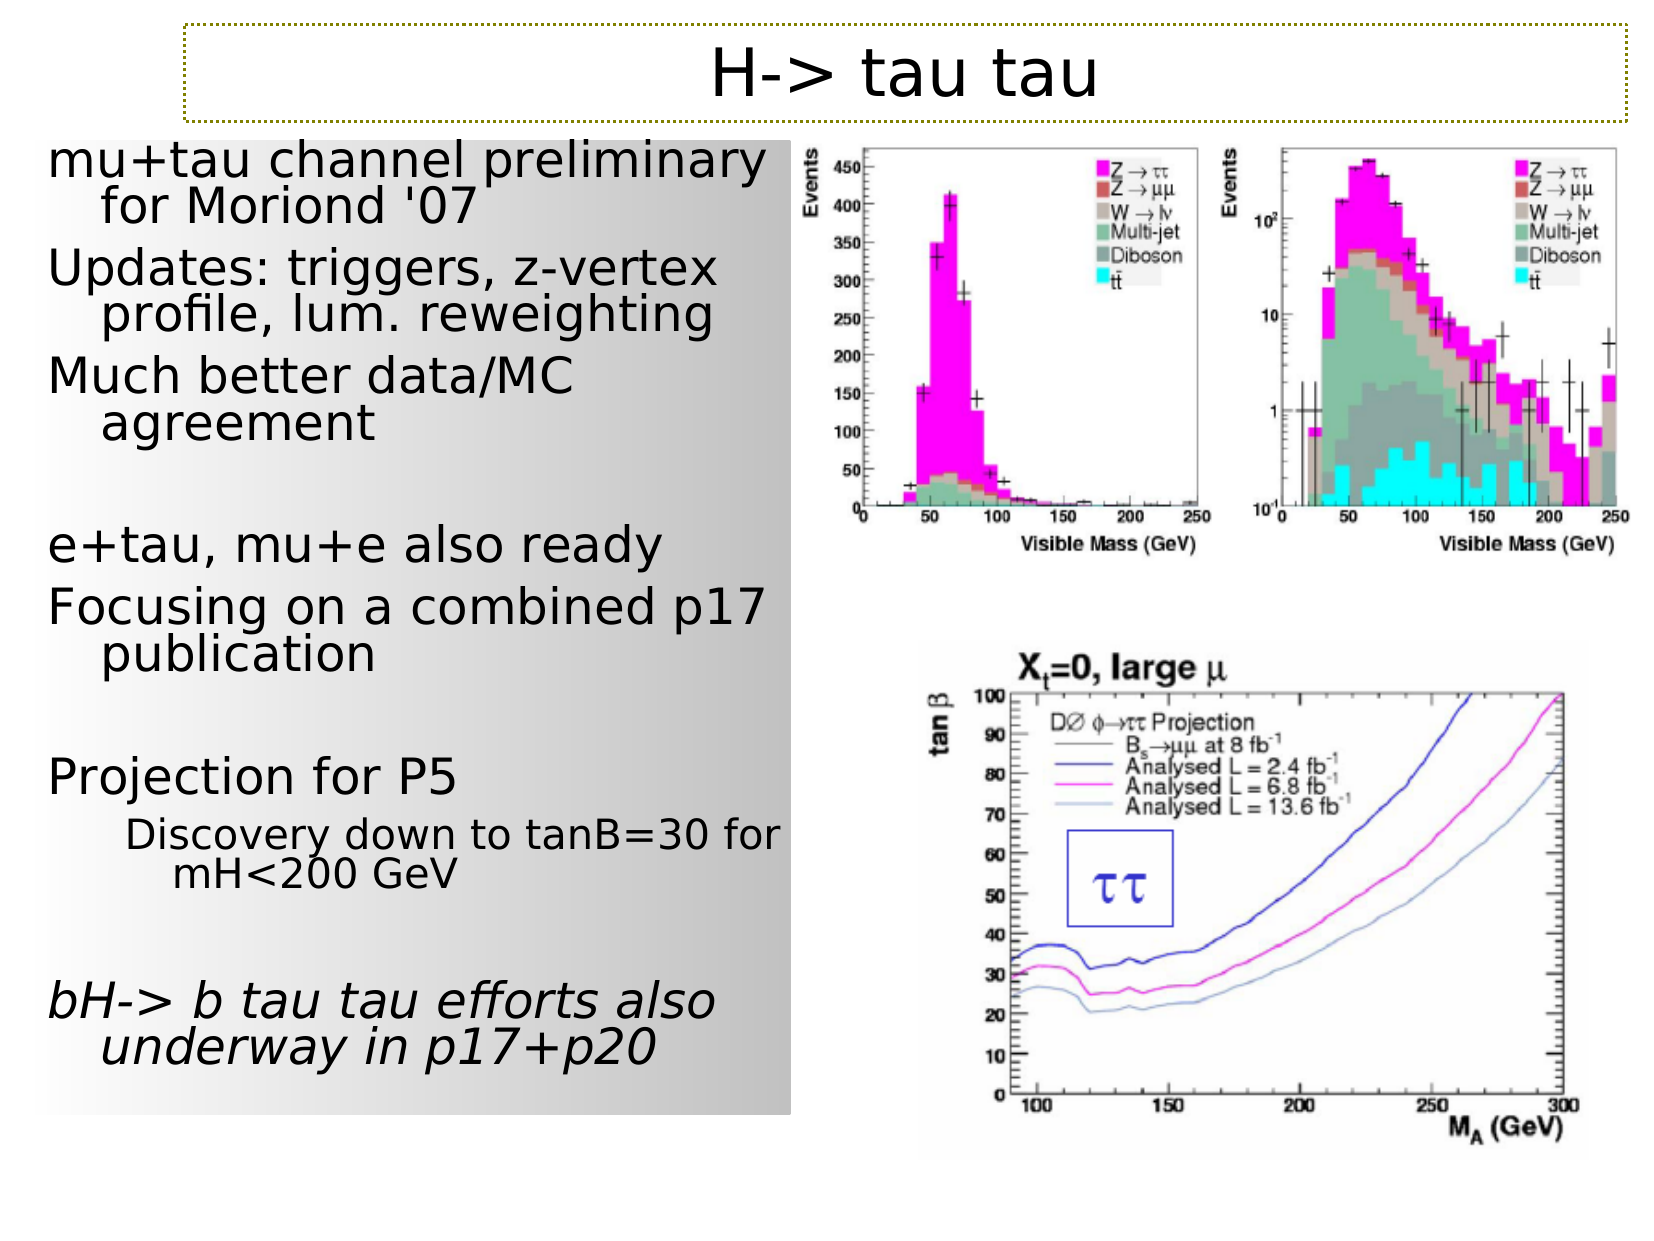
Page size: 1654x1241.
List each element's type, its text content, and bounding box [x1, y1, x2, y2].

picture [918, 640, 1589, 1160]
title H-> tau tau [184, 24, 1627, 122]
list mu+tau channel preliminary for Moriond '07 Updates: triggers, z-vertex profile, lum. reweighting Much better data/MC agreement e+tau, mu+e also ready Focusing on a combined p17 publication Projection for P5 Discovery down to tanB=30 for mH<200 GeV bH-> b tau tau efforts also underway in p17+p20 [30, 140, 791, 1115]
picture [801, 135, 1635, 564]
